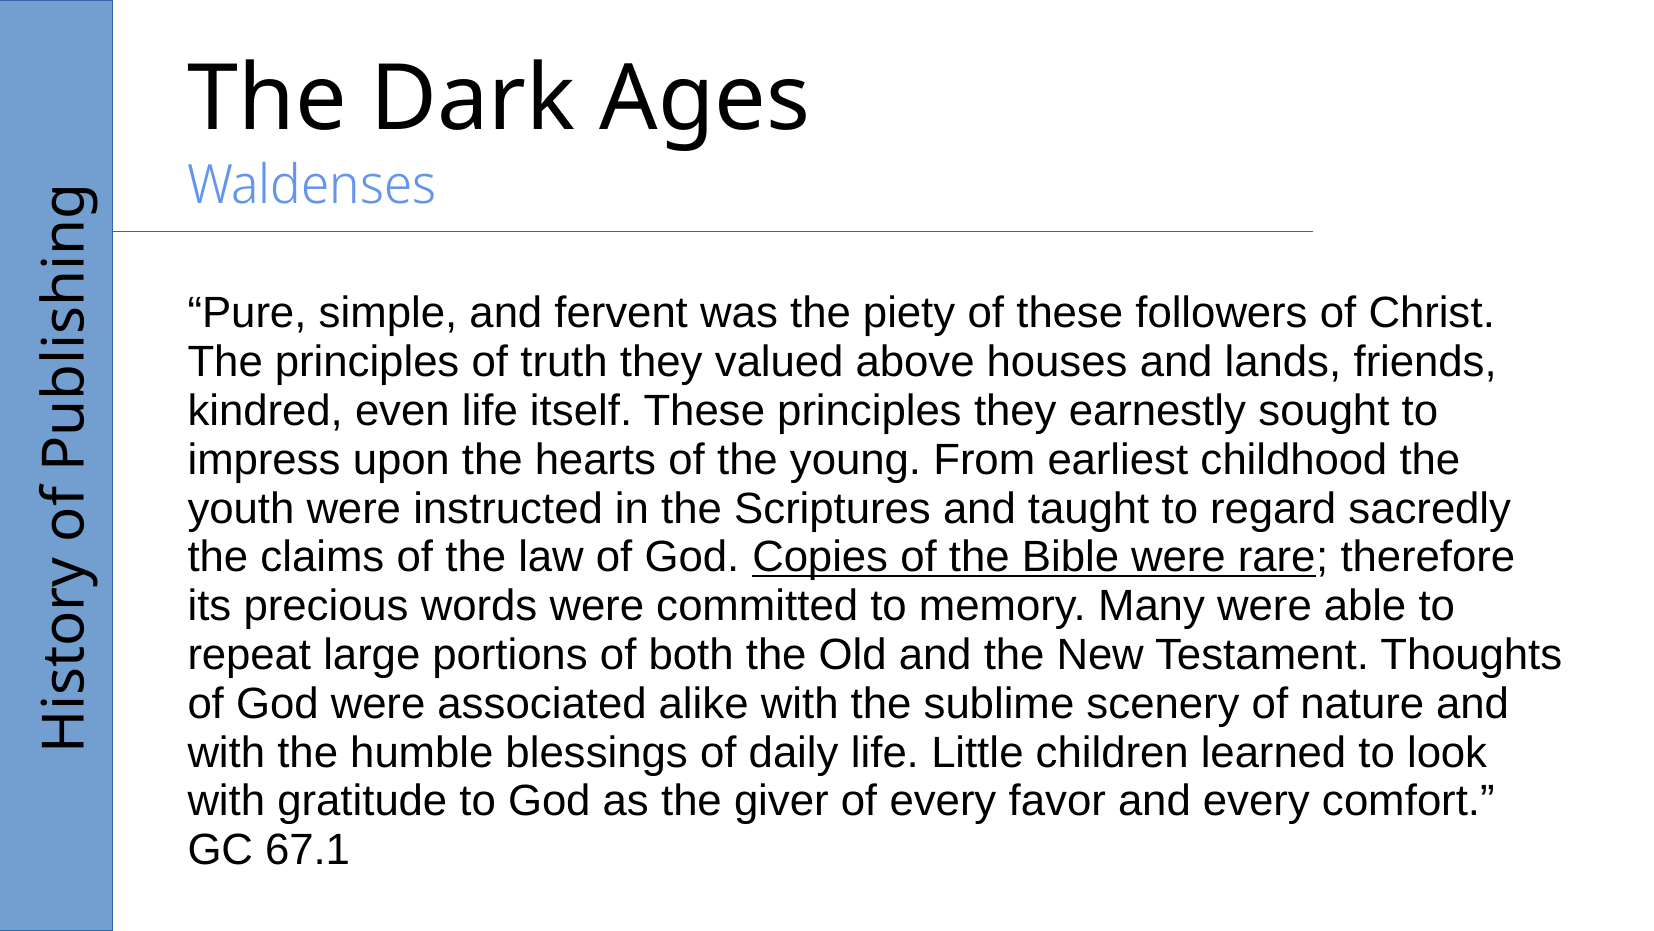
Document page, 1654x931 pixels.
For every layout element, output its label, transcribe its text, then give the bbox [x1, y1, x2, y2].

title The Dark Ages [187, 33, 1571, 125]
text_box History of Publishing [13, 37, 105, 901]
title Waldenses [187, 125, 1571, 239]
text_box [0, 0, 113, 931]
subtitle “Pure, simple, and fervent was the piety of these followers of Christ. The principles of truth they valued above houses and lands, friends, kindred, even life itself. These principles they earnestly sought to impress upon the hearts of the young. From earliest childhood the youth were instructed in the Scriptures and taught to regard sacredly the claims of the law of God. Copies of the Bible were rare; therefore its precious words were committed to memory. Many were able to repeat large portions of both the Old and the New Testament. Thoughts of God were associated alike with the sublime scenery of nature and with the humble blessings of daily life. Little children learned to look with gratitude to God as the giver of every favor and every comfort.” GC 67.1 [187, 288, 1571, 874]
